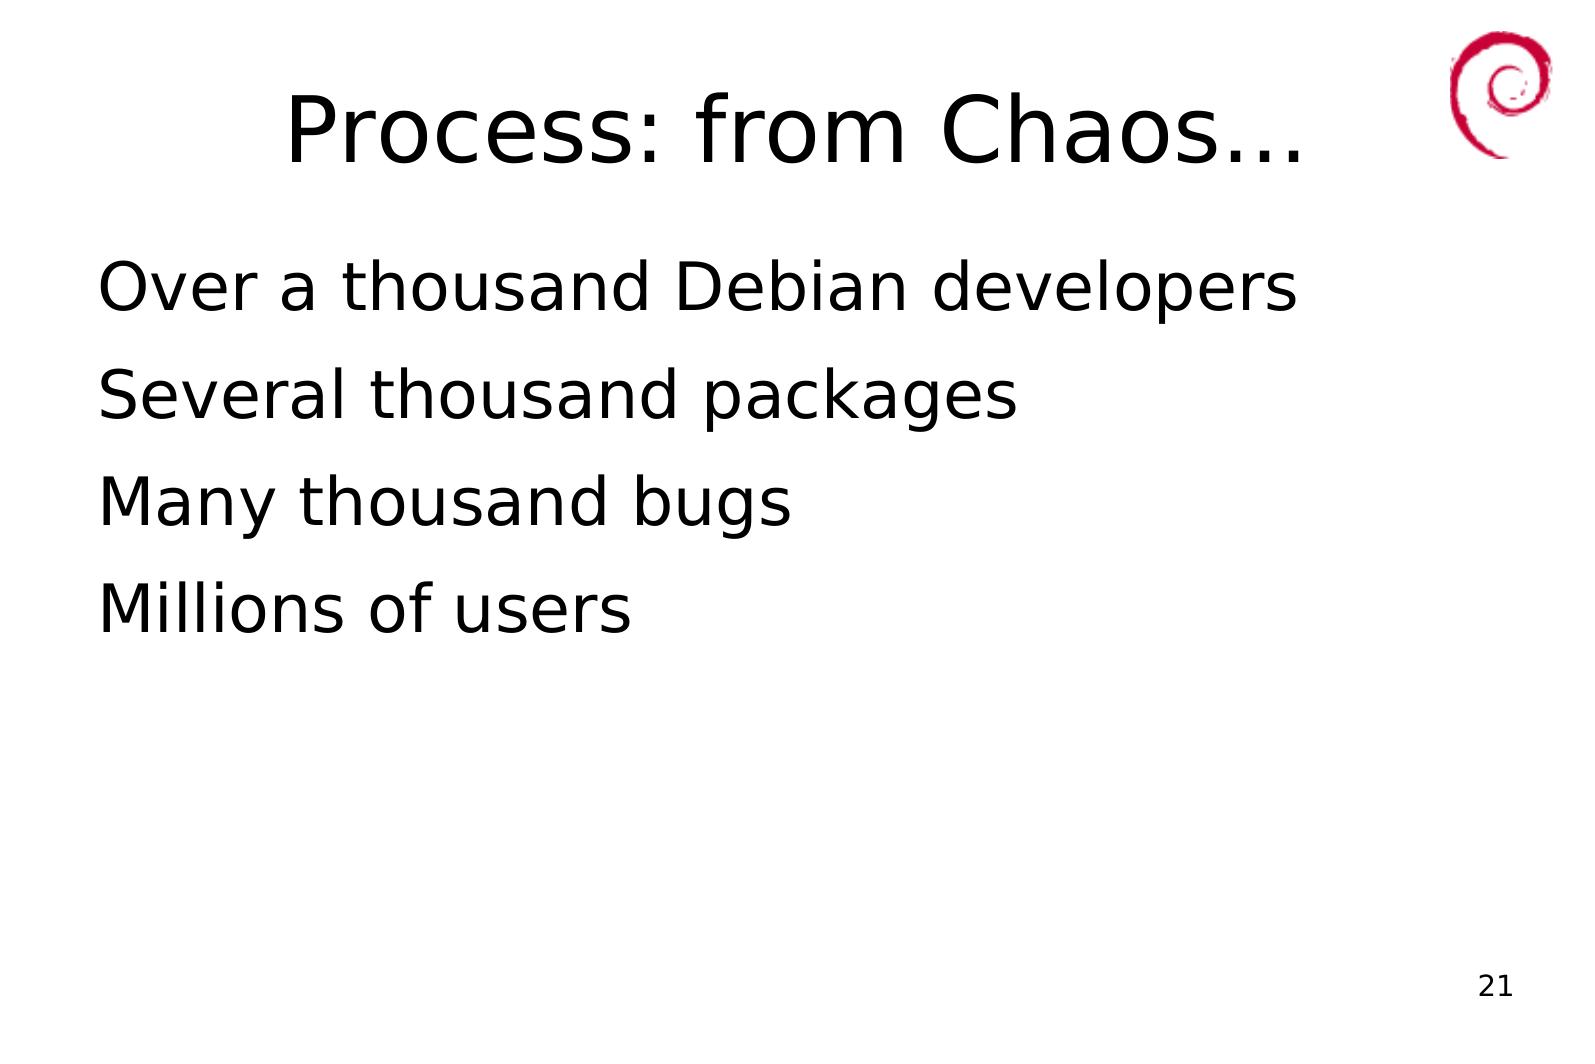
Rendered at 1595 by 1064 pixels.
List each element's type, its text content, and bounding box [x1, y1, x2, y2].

title Process: from Chaos... [79, 42, 1515, 221]
picture [1450, 31, 1555, 159]
list Over a thousand Debian developers Several thousand packages Many thousand bugs Millions of users [79, 248, 1515, 951]
